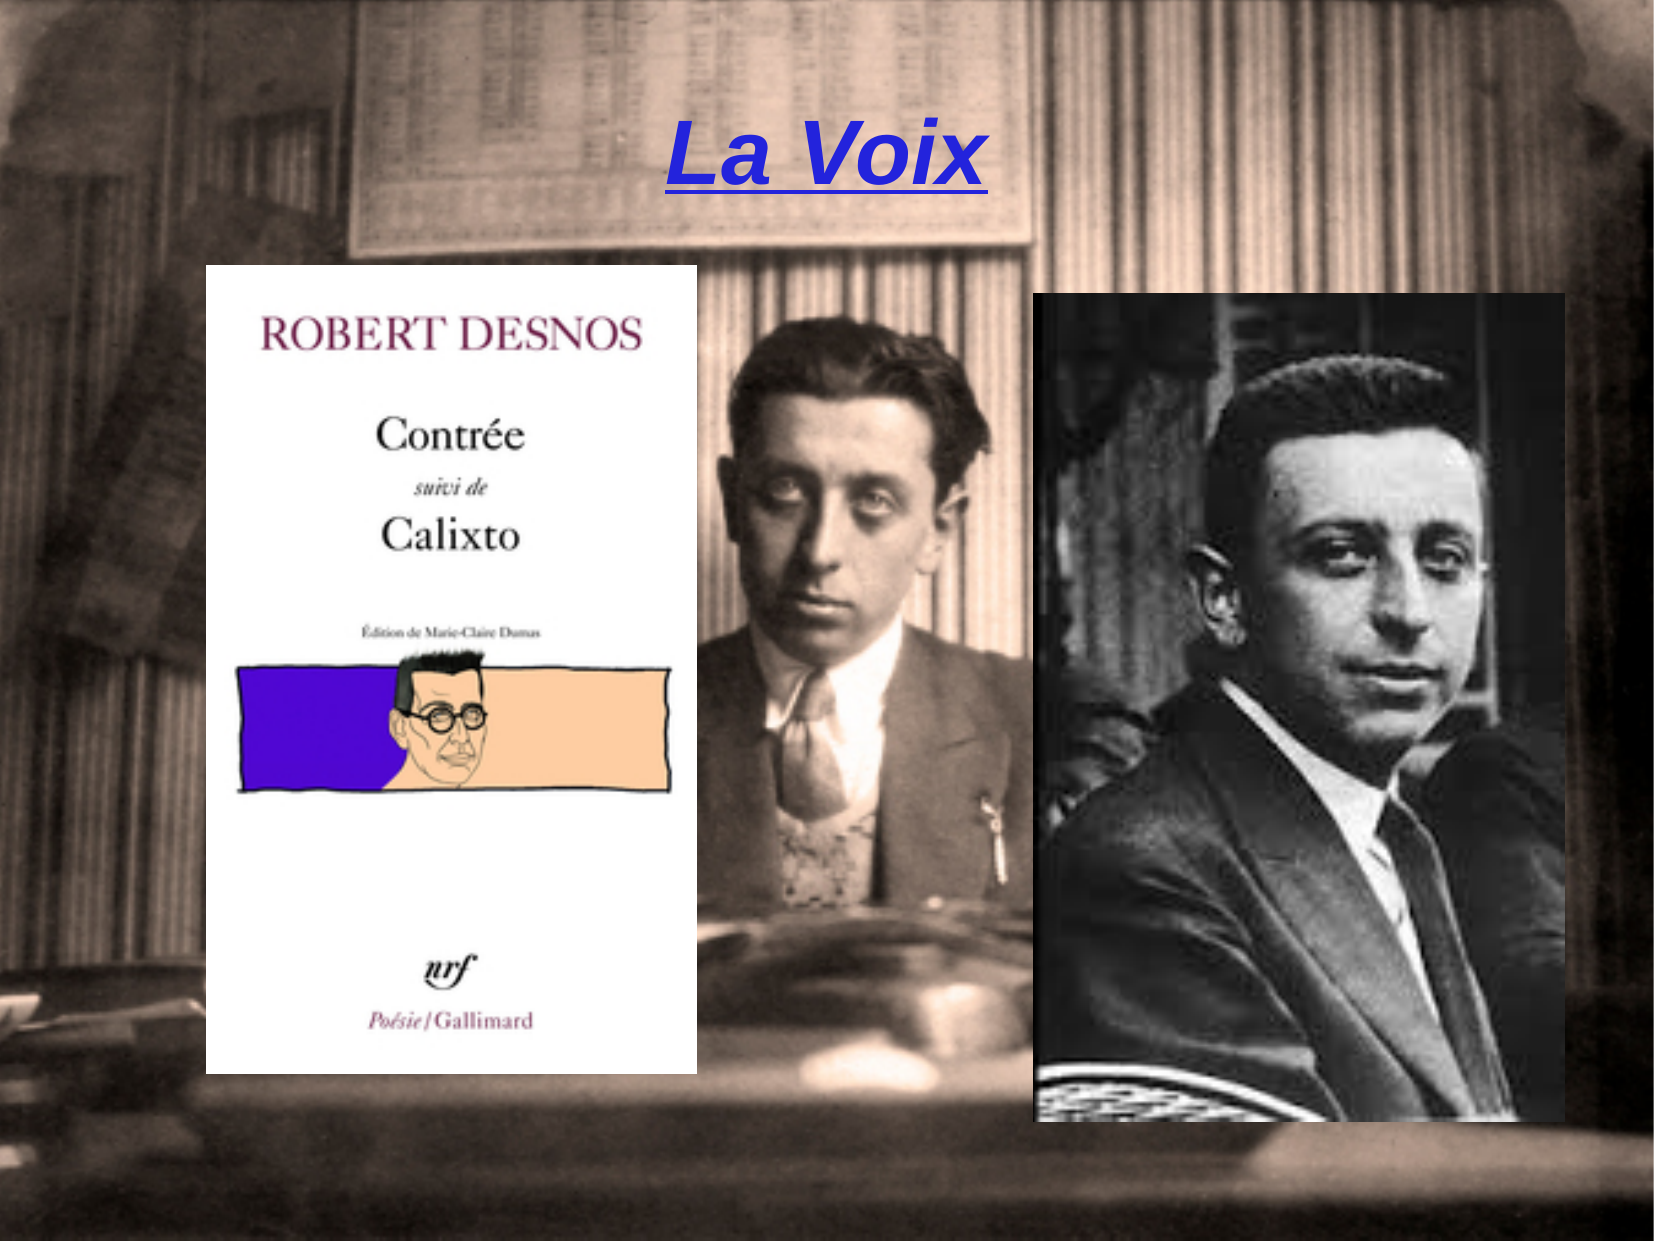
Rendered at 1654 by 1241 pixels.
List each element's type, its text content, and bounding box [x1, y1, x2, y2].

title La Voix [82, 49, 1571, 257]
picture [0, 0, 1654, 1241]
